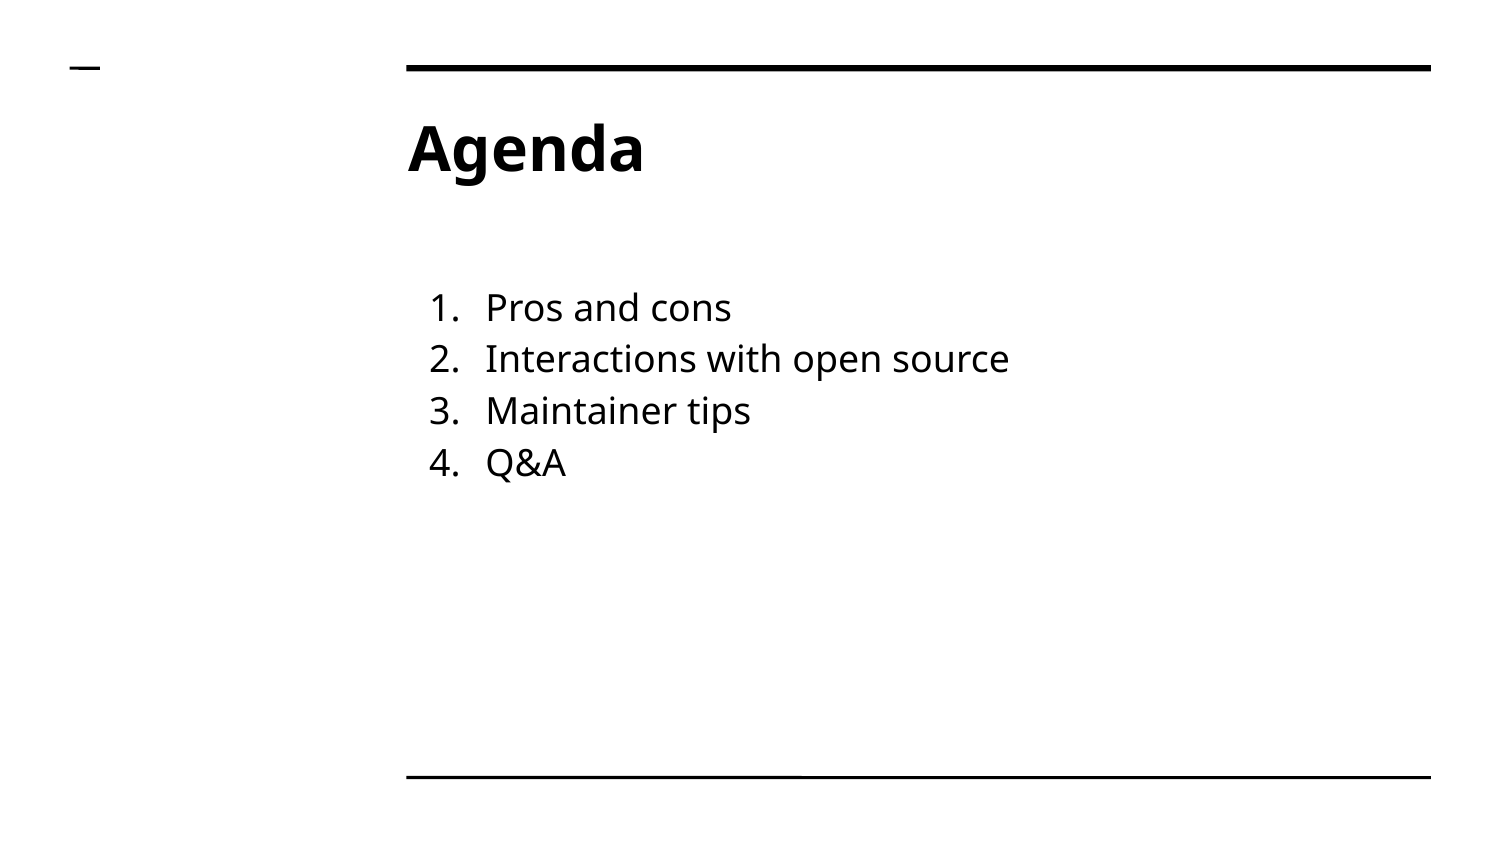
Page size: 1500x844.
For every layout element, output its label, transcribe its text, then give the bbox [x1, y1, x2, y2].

list Pros and cons Interactions with open source Maintainer tips Q&A [395, 261, 1433, 755]
title Agenda [393, 94, 1431, 199]
